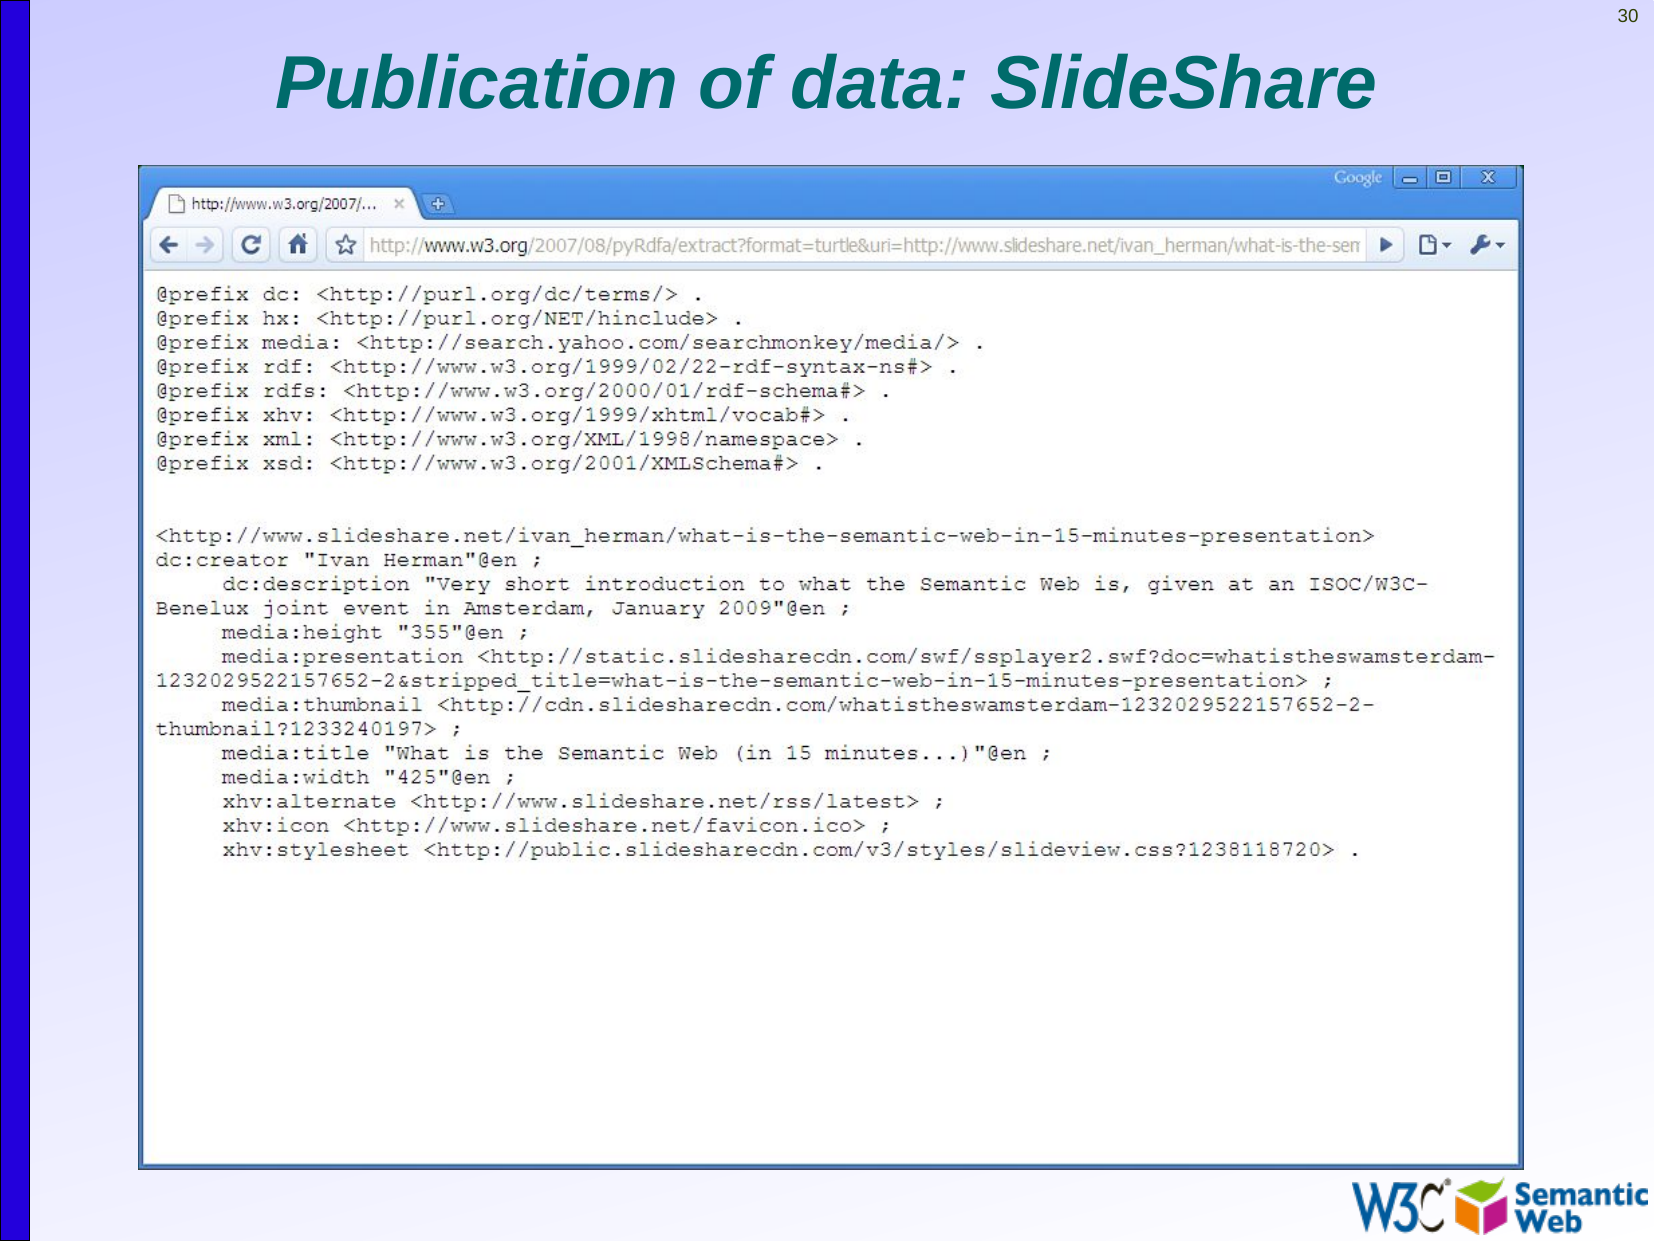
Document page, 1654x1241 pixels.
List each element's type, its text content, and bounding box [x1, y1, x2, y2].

picture [138, 165, 1524, 1170]
picture [1352, 1175, 1648, 1235]
title Publication of data: SlideShare [0, 14, 1654, 148]
